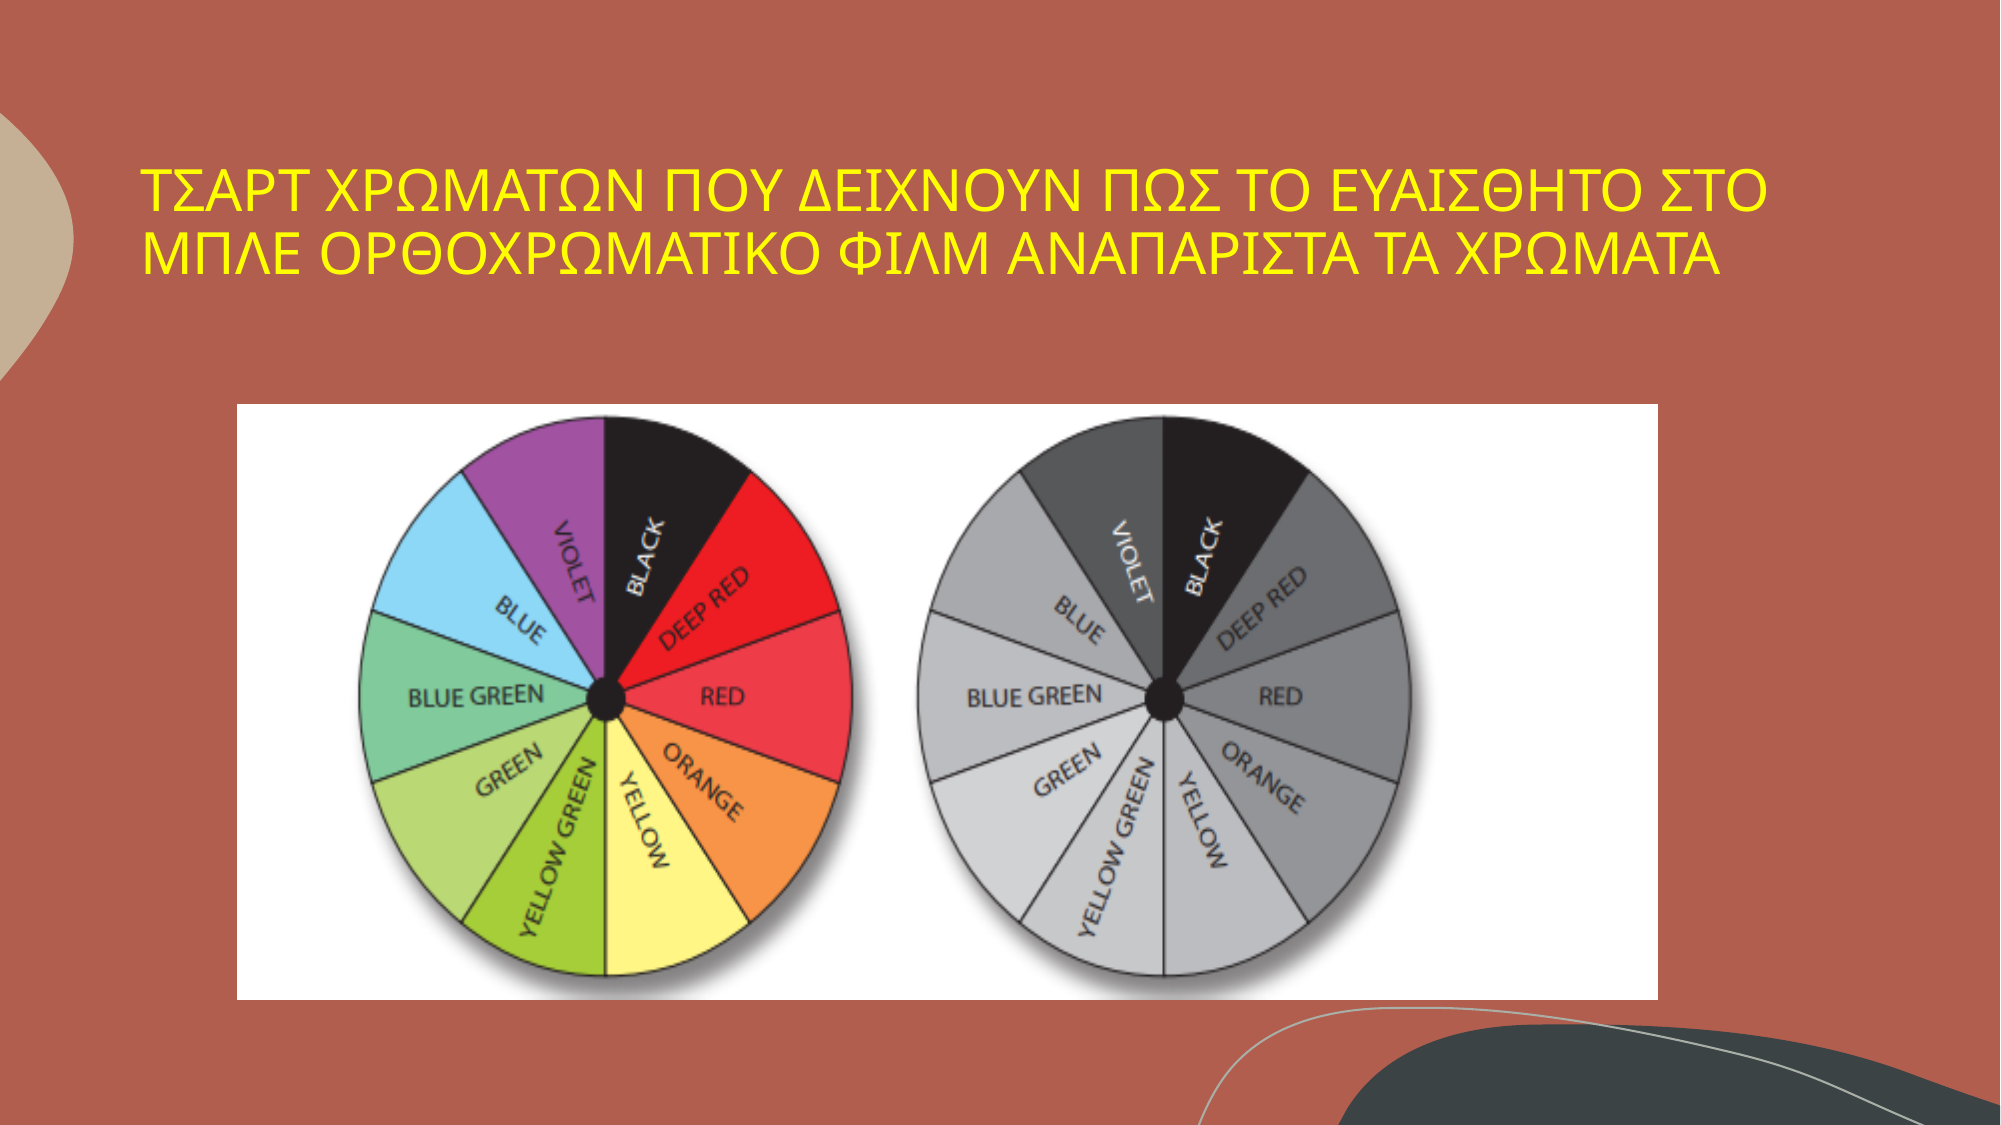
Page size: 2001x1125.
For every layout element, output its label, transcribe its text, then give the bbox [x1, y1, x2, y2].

picture [237, 404, 1658, 1001]
title ΤΣΑΡΤ ΧΡΩΜΑΤΩΝ ΠΟΥ ΔΕΙΧΝΟΥΝ ΠΩΣ ΤΟ ΕΥΑΙΣΘΗΤΟ ΣΤΟ ΜΠΛΕ ΟΡΘΟΧΡΩΜΑΤΙΚΟ ΦΙΛΜ ΑΝΑΠΑΡΙΣΤΑ ΤΑ ΧΡΩΜΑΤΑ [125, 125, 1876, 324]
